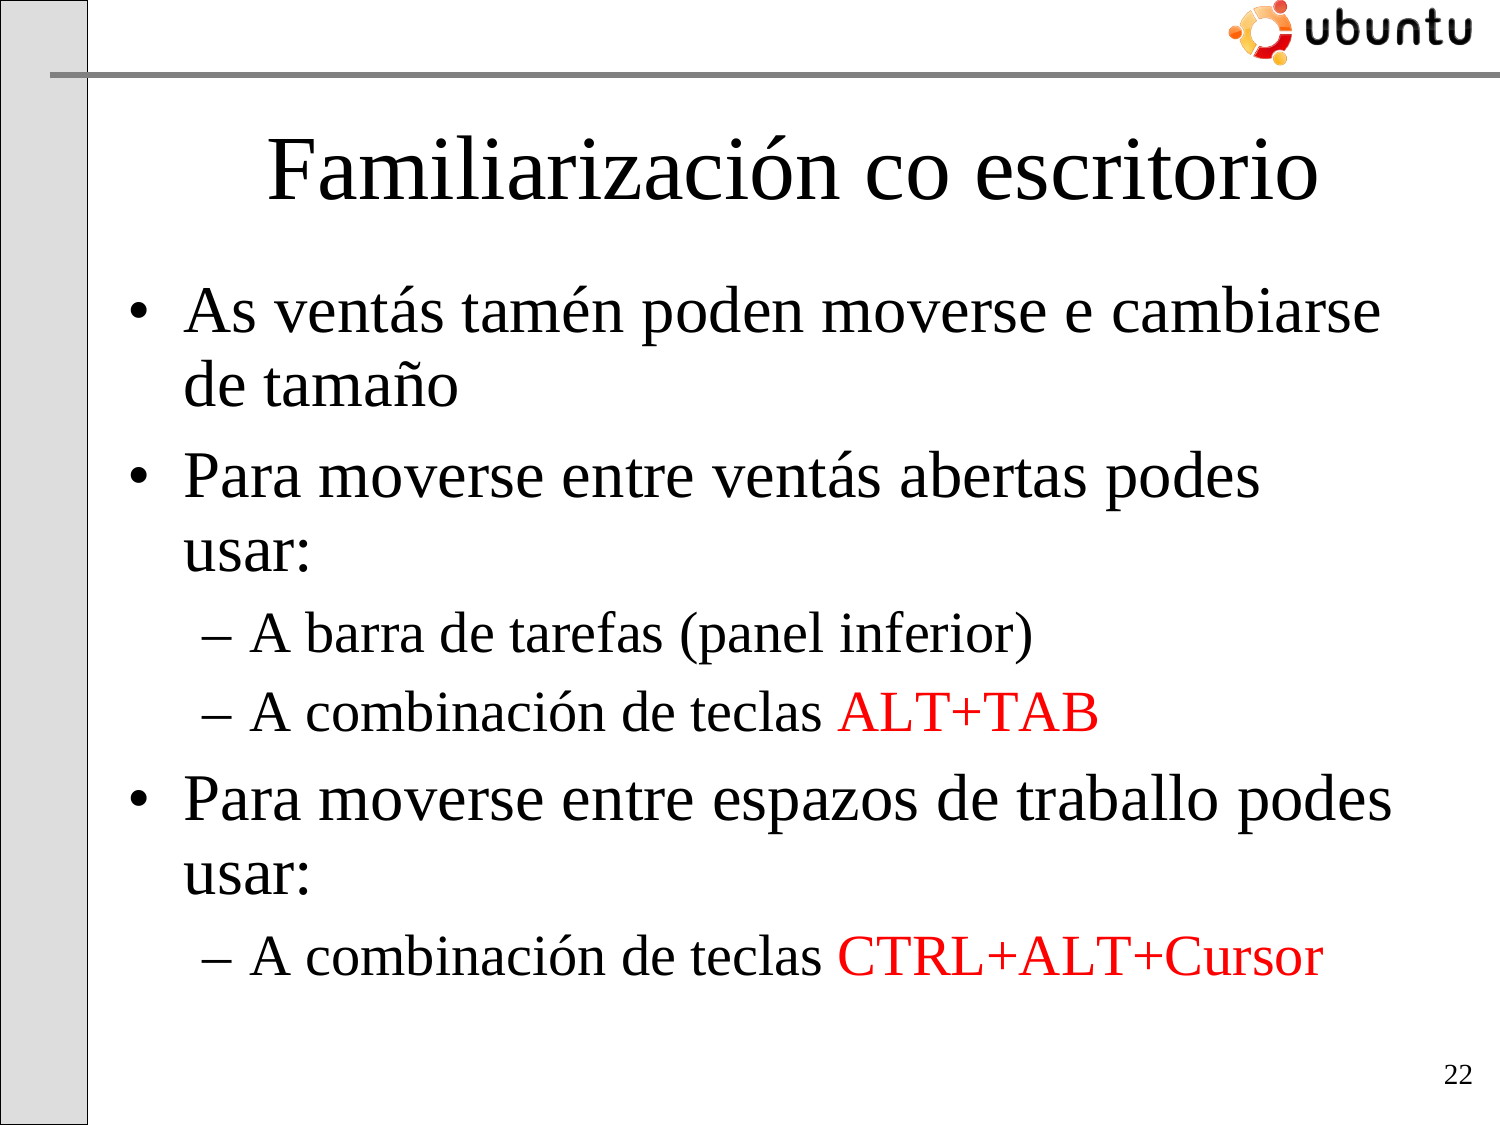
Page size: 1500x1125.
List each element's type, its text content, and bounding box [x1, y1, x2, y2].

title Familiarización co escritorio [112, 99, 1477, 237]
list As ventás tamén poden moverse e cambiarse de tamaño Para moverse entre ventás abertas podes usar: A barra de tarefas (panel inferior) A combinación de teclas ALT+TAB Para moverse entre espazos de traballo podes usar: A combinación de teclas CTRL+ALT+Cursor [112, 265, 1418, 1125]
picture [1221, 0, 1483, 71]
